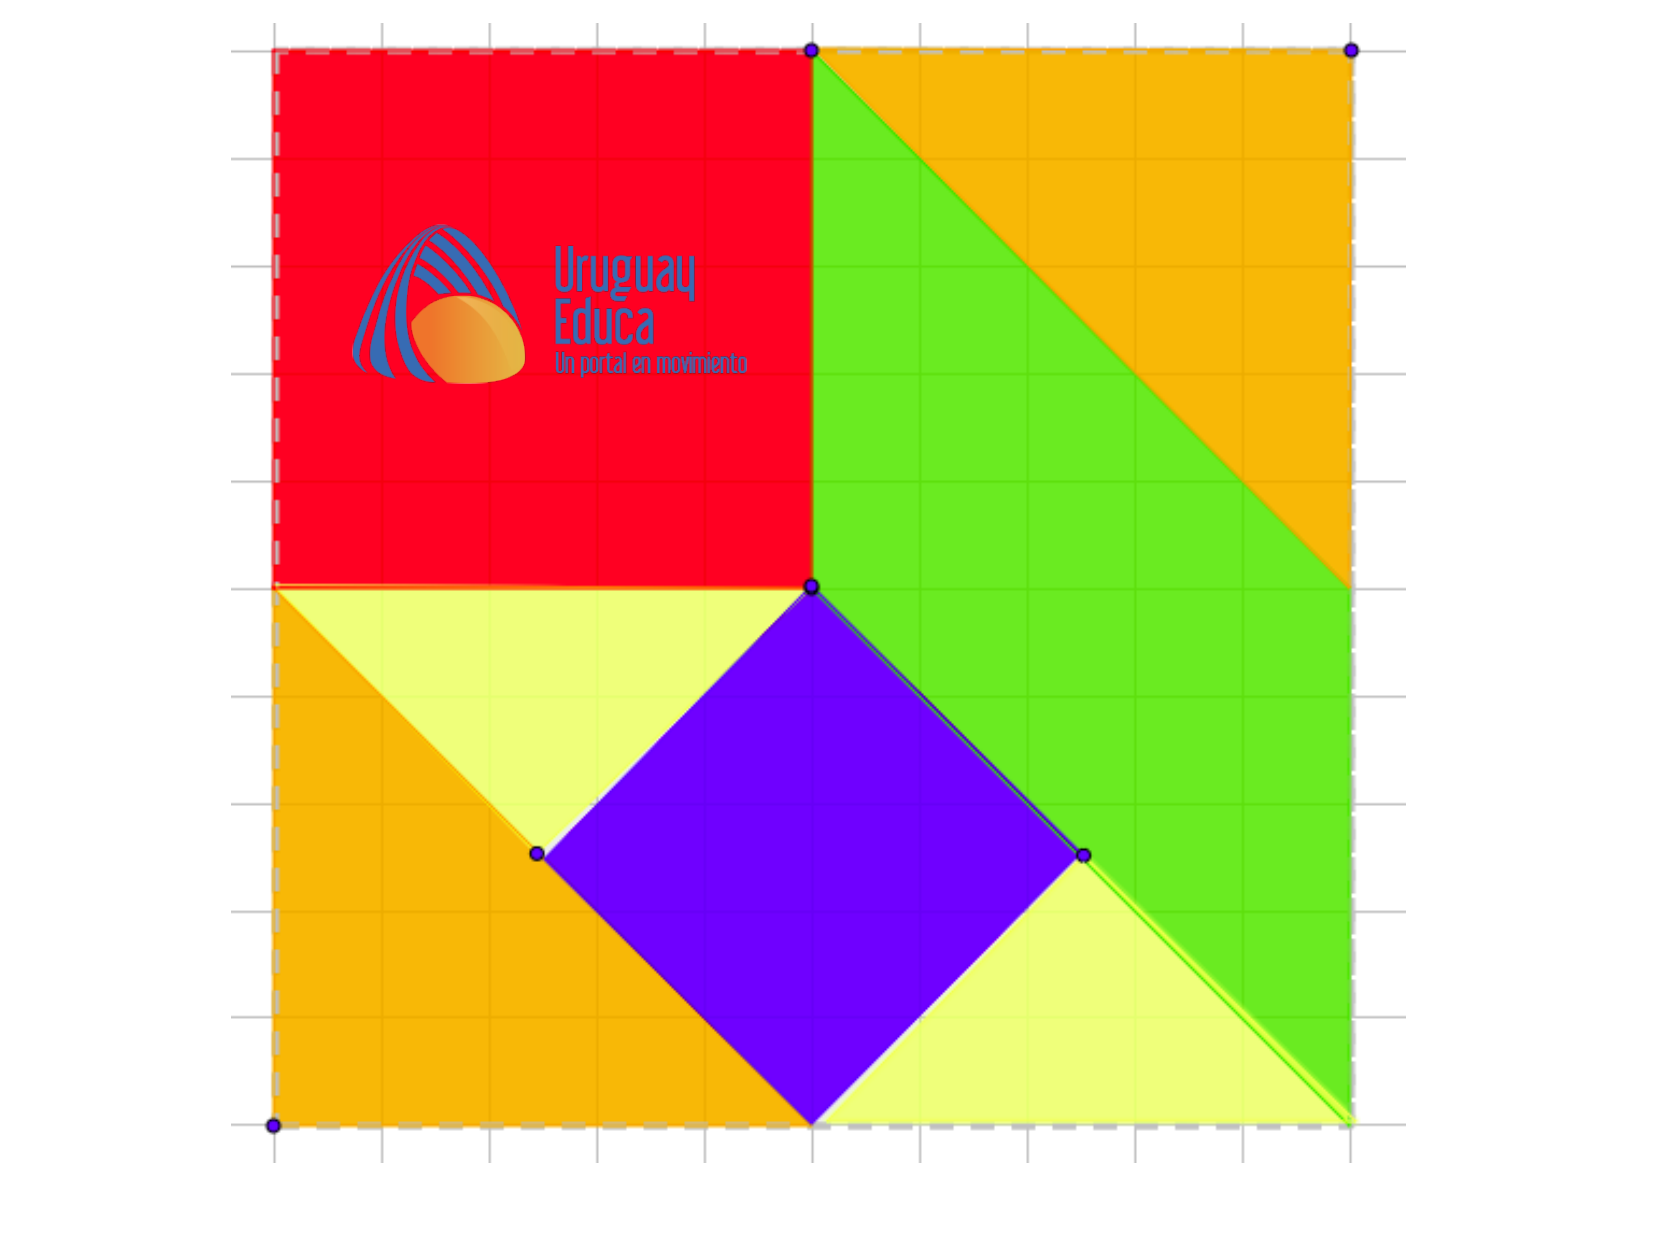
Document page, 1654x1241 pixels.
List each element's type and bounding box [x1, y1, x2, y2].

picture [231, 23, 1406, 1163]
